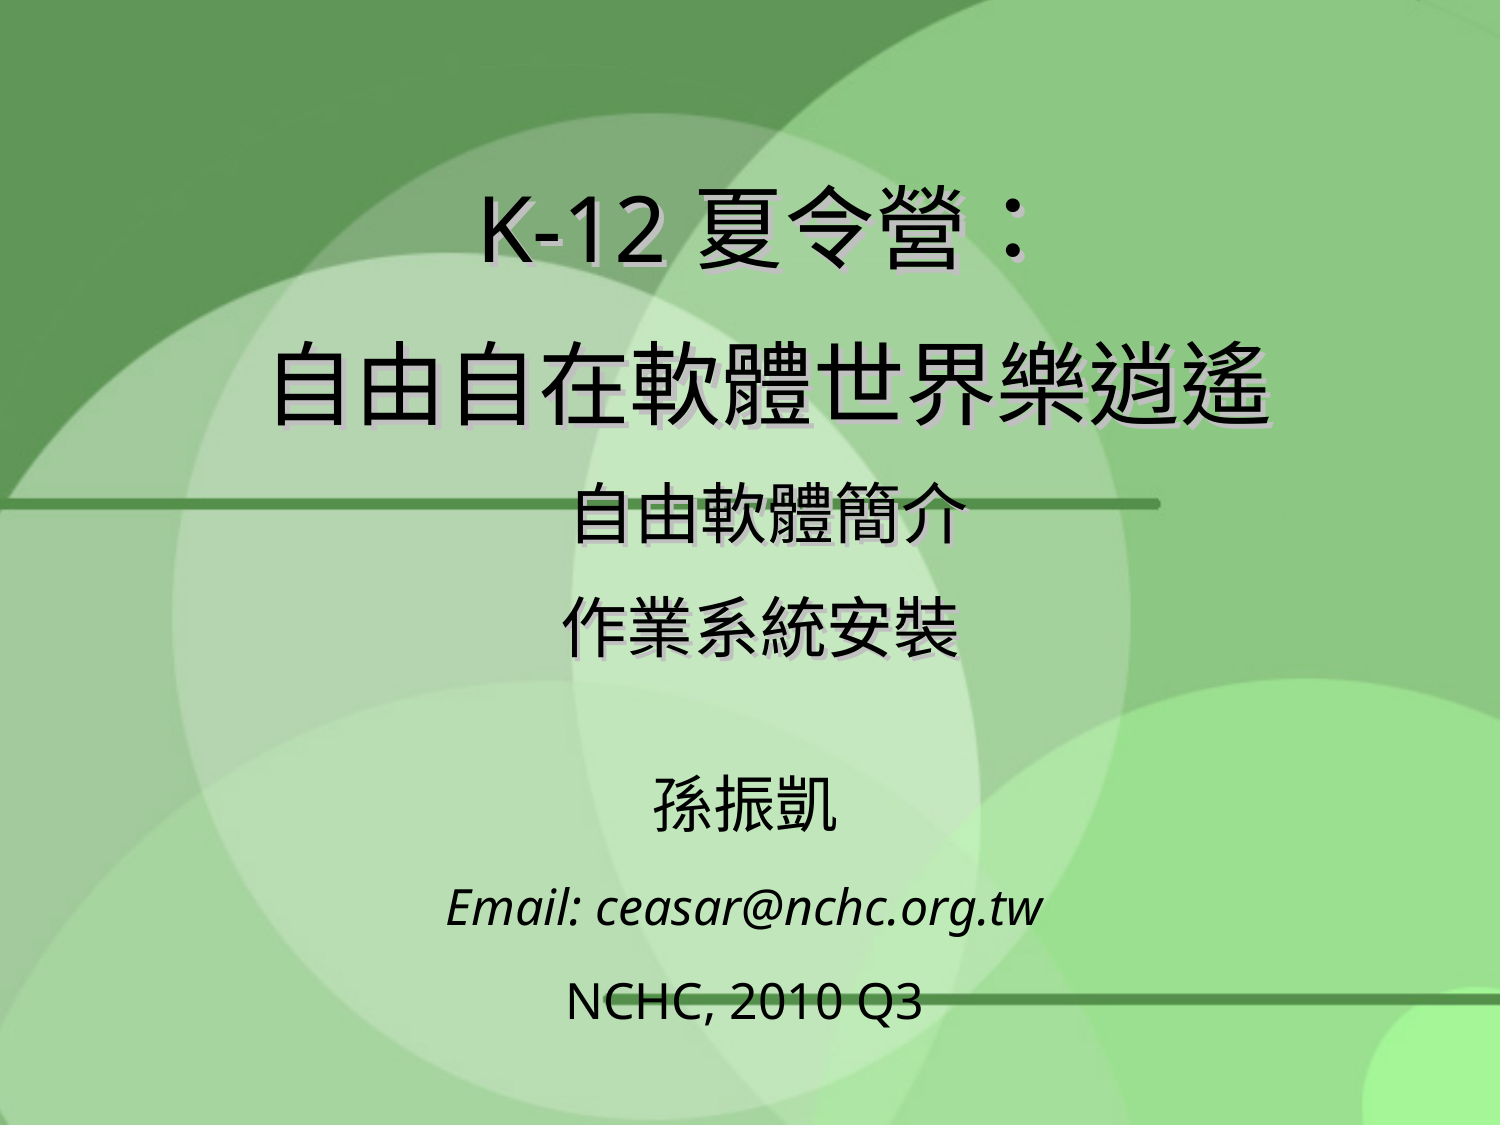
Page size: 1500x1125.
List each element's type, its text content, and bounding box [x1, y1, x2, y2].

title K-12夏令營： 自由自在軟體世界樂逍遙 自由軟體簡介 作業系統安裝 [59, 164, 1477, 680]
picture [0, 0, 1500, 1125]
subtitle 孫振凱 Email: ceasar@nchc.org.tw NCHC, 2010 Q3 [219, 732, 1270, 1046]
